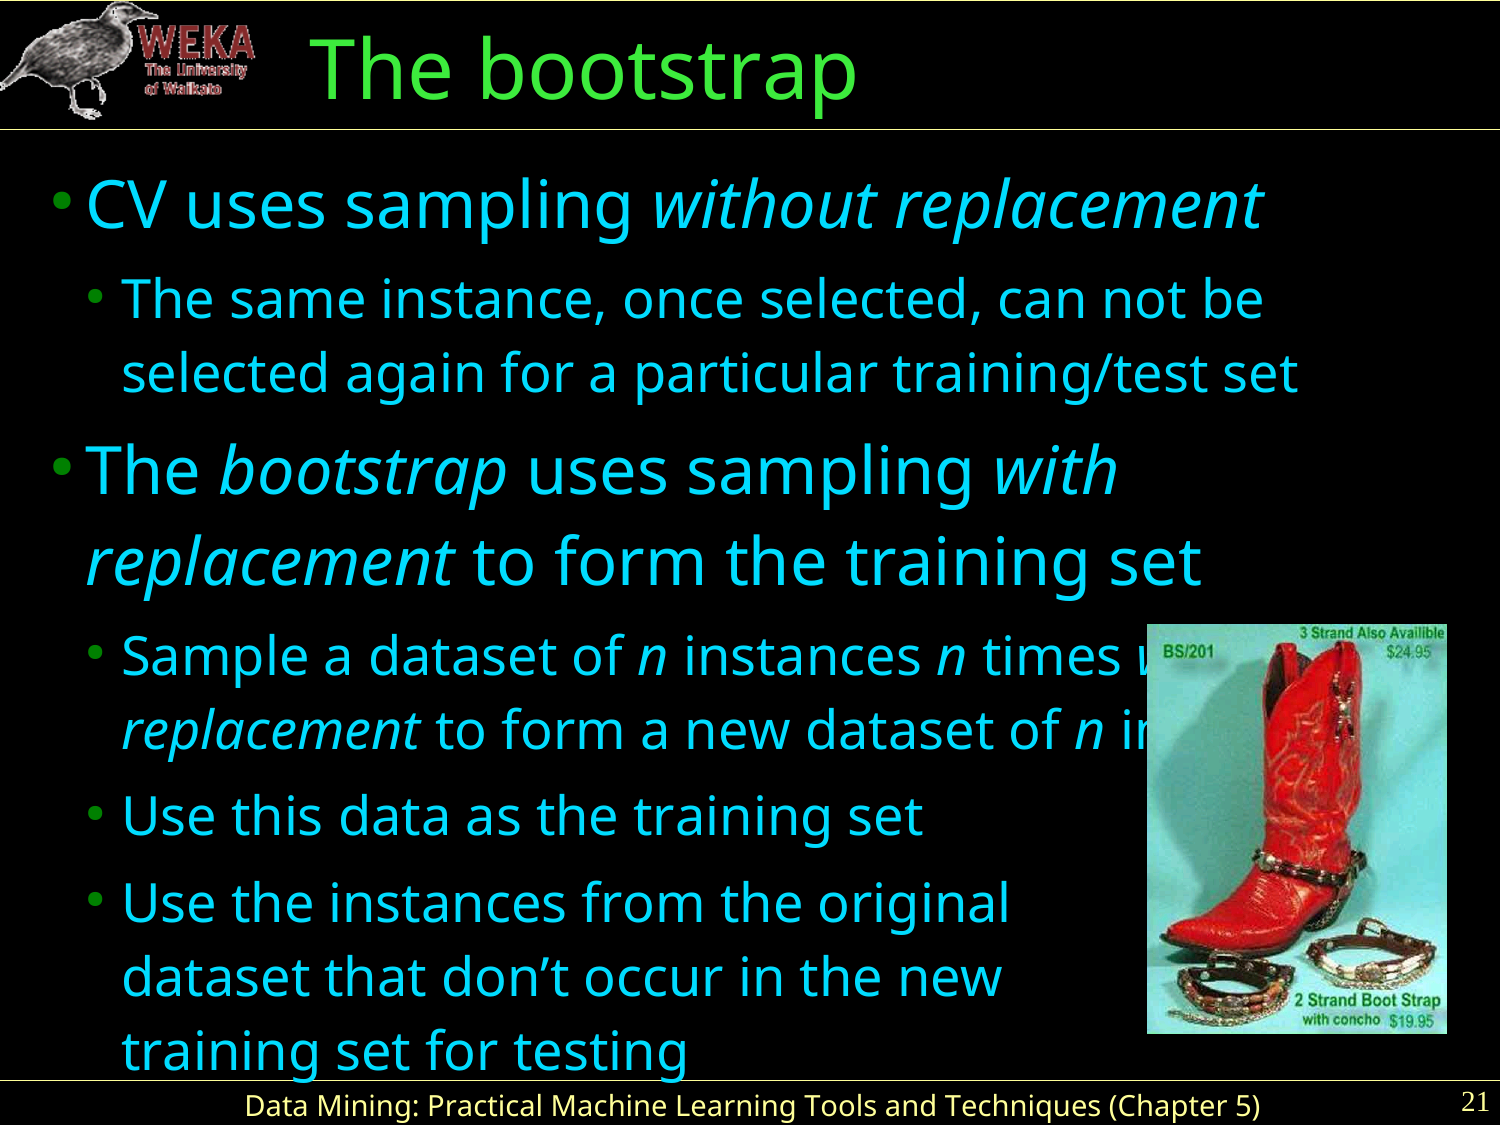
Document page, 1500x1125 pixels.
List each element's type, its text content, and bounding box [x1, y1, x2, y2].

title The bootstrap [295, 0, 1500, 148]
text_box CV uses sampling without replacement The same instance, once selected, can not be selected again for a particular training/test set The bootstrap uses sampling with replacement to form the training set Sample a dataset of n instances n times with replacement to form a new dataset of n instances Use this data as the training set Use the instances from the original dataset that don’t occur in the new training set for testing [0, 150, 1477, 940]
picture [0, 1, 266, 129]
picture [1147, 624, 1447, 1034]
